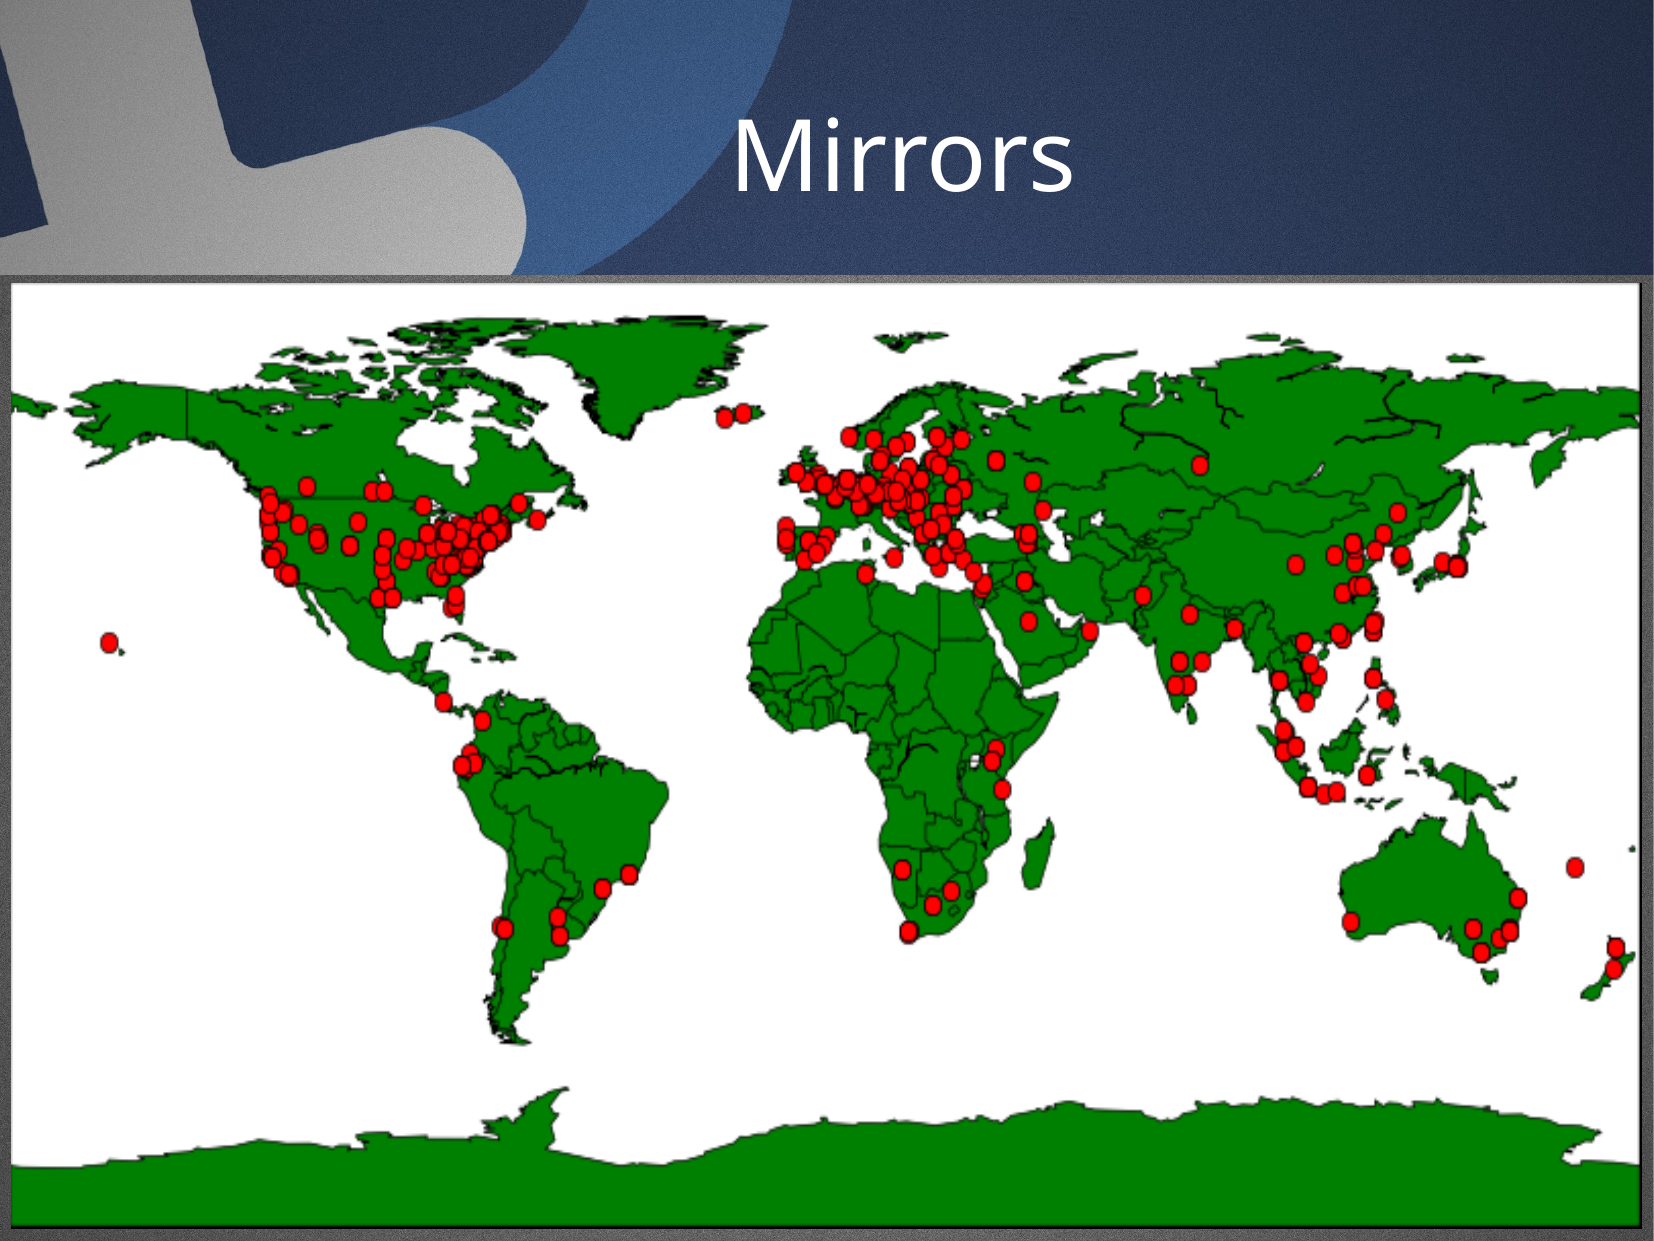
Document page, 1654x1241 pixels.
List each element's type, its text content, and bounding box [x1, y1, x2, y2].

picture [0, 0, 1654, 1241]
title Mirrors [82, 49, 1571, 257]
